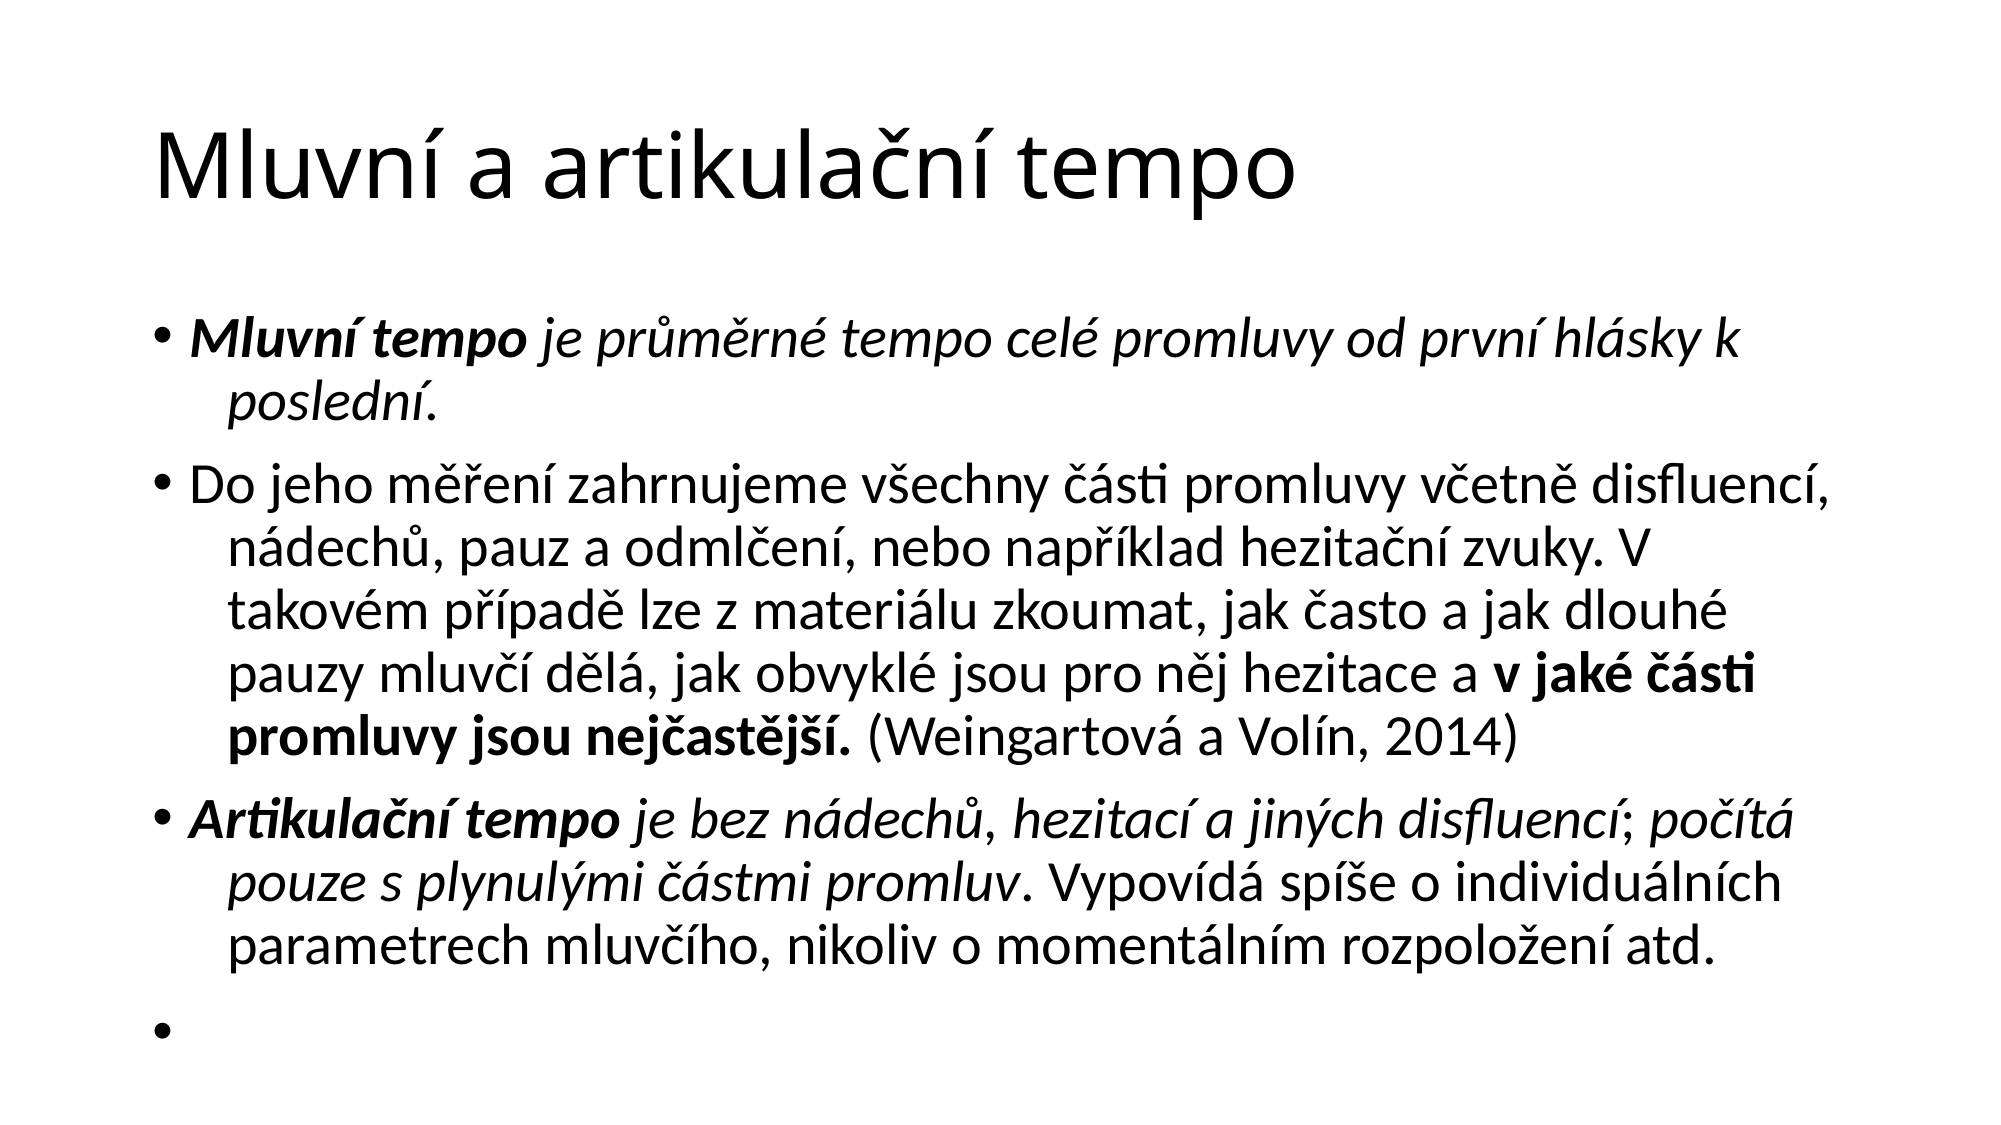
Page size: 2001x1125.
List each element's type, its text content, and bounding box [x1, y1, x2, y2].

title Mluvní a artikulační tempo [137, 59, 1863, 278]
list Mluvní tempo je průměrné tempo celé promluvy od první hlásky k poslední. Do jeho měření zahrnujeme všechny části promluvy včetně disfluencí, nádechů, pauz a odmlčení, nebo například hezitační zvuky. V takovém případě lze z materiálu zkoumat, jak často a jak dlouhé pauzy mluvčí dělá, jak obvyklé jsou pro něj hezitace a v jaké části promluvy jsou nejčastější. (Weingartová a Volín, 2014) Artikulační tempo je bez nádechů, hezitací a jiných disfluencí; počítá pouze s plynulými částmi promluv. Vypovídá spíše o individuálních parametrech mluvčího, nikoliv o momentálním rozpoložení atd. [137, 299, 1863, 1014]
